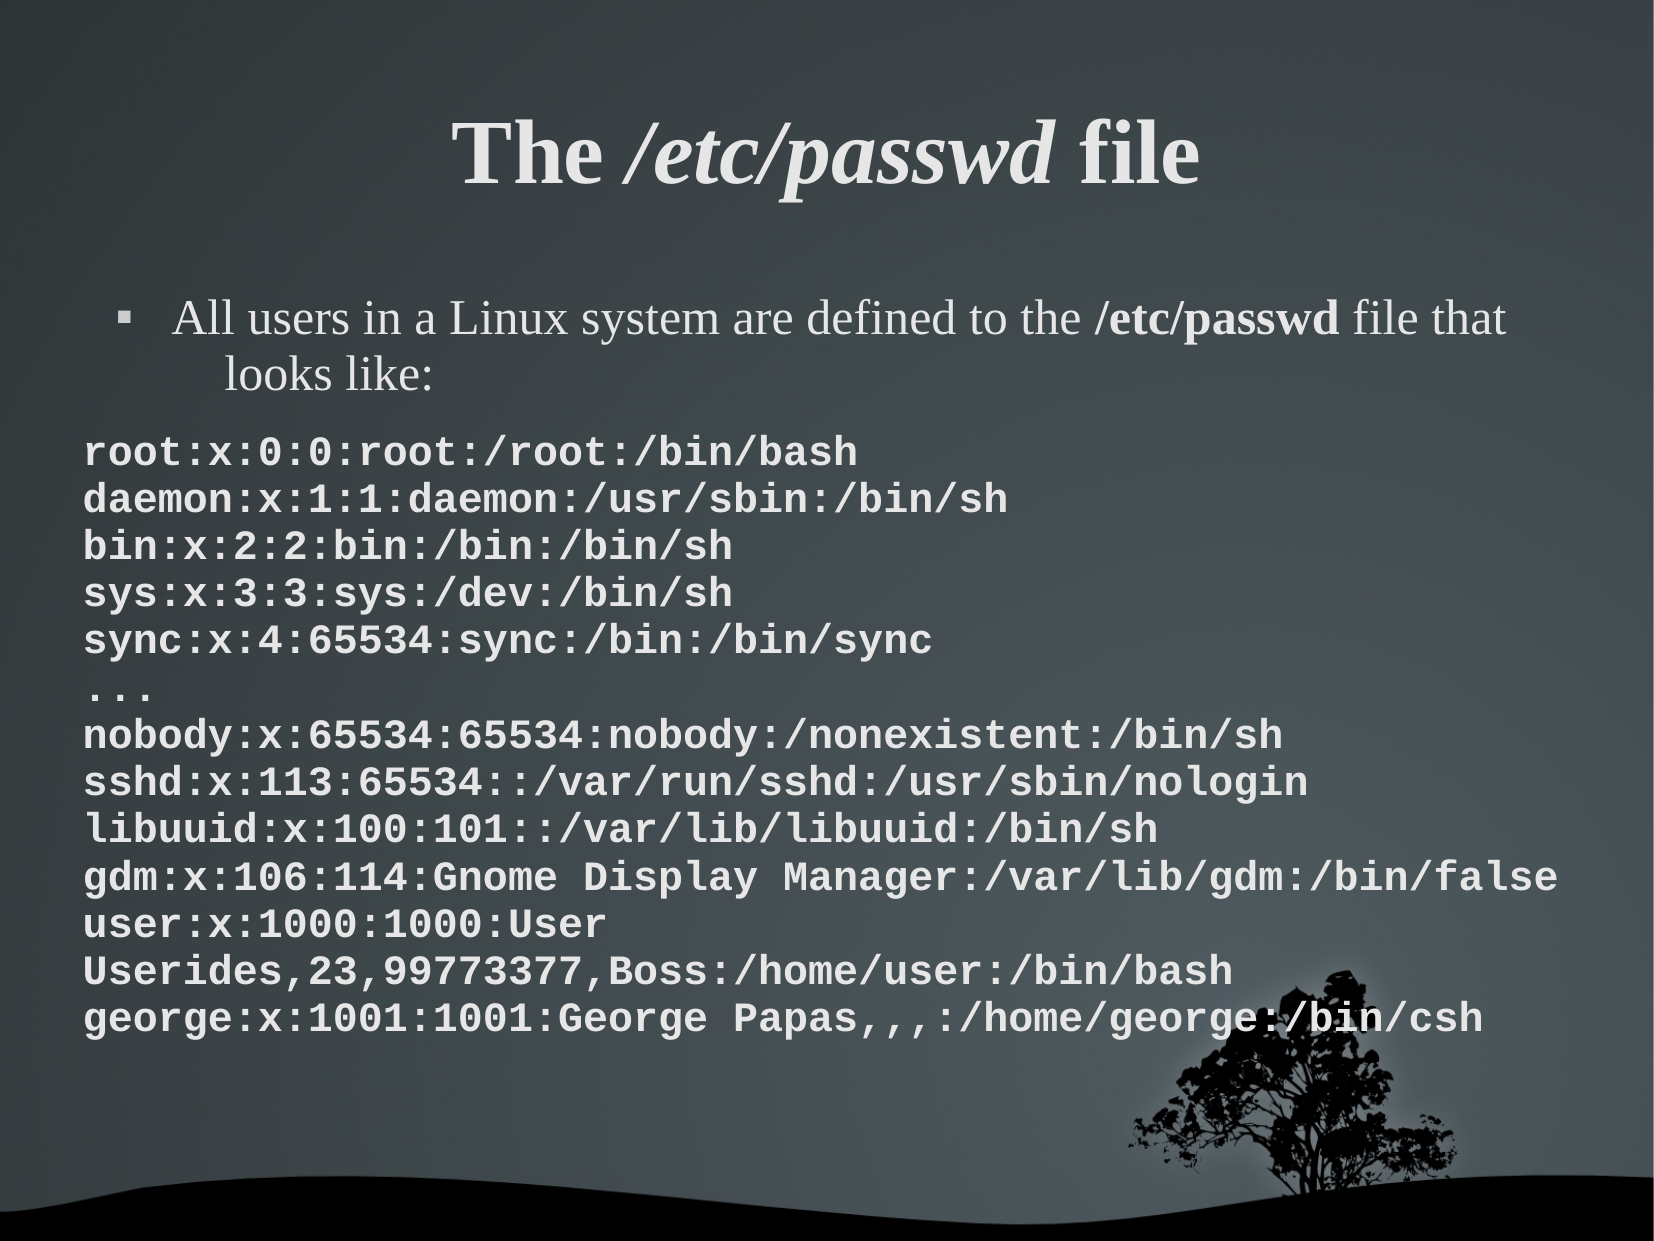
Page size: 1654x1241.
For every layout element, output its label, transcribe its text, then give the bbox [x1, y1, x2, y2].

title The /etc/passwd file [82, 49, 1571, 257]
picture [0, 0, 1654, 1241]
list All users in a Linux system are defined to the /etc/passwd file that looks like: root:x:0:0:root:/root:/bin/bash daemon:x:1:1:daemon:/usr/sbin:/bin/sh bin:x:2:2:bin:/bin:/bin/sh sys:x:3:3:sys:/dev:/bin/sh sync:x:4:65534:sync:/bin:/bin/sync ... nobody:x:65534:65534:nobody:/nonexistent:/bin/sh sshd:x:113:65534::/var/run/sshd:/usr/sbin/nologin libuuid:x:100:101::/var/lib/libuuid:/bin/sh gdm:x:106:114:Gnome Display Manager:/var/lib/gdm:/bin/false user:x:1000:1000:User Userides,23,99773377,Boss:/home/user:/bin/bash george:x:1001:1001:George Papas,,,:/home/george:/bin/csh [82, 290, 1571, 1229]
